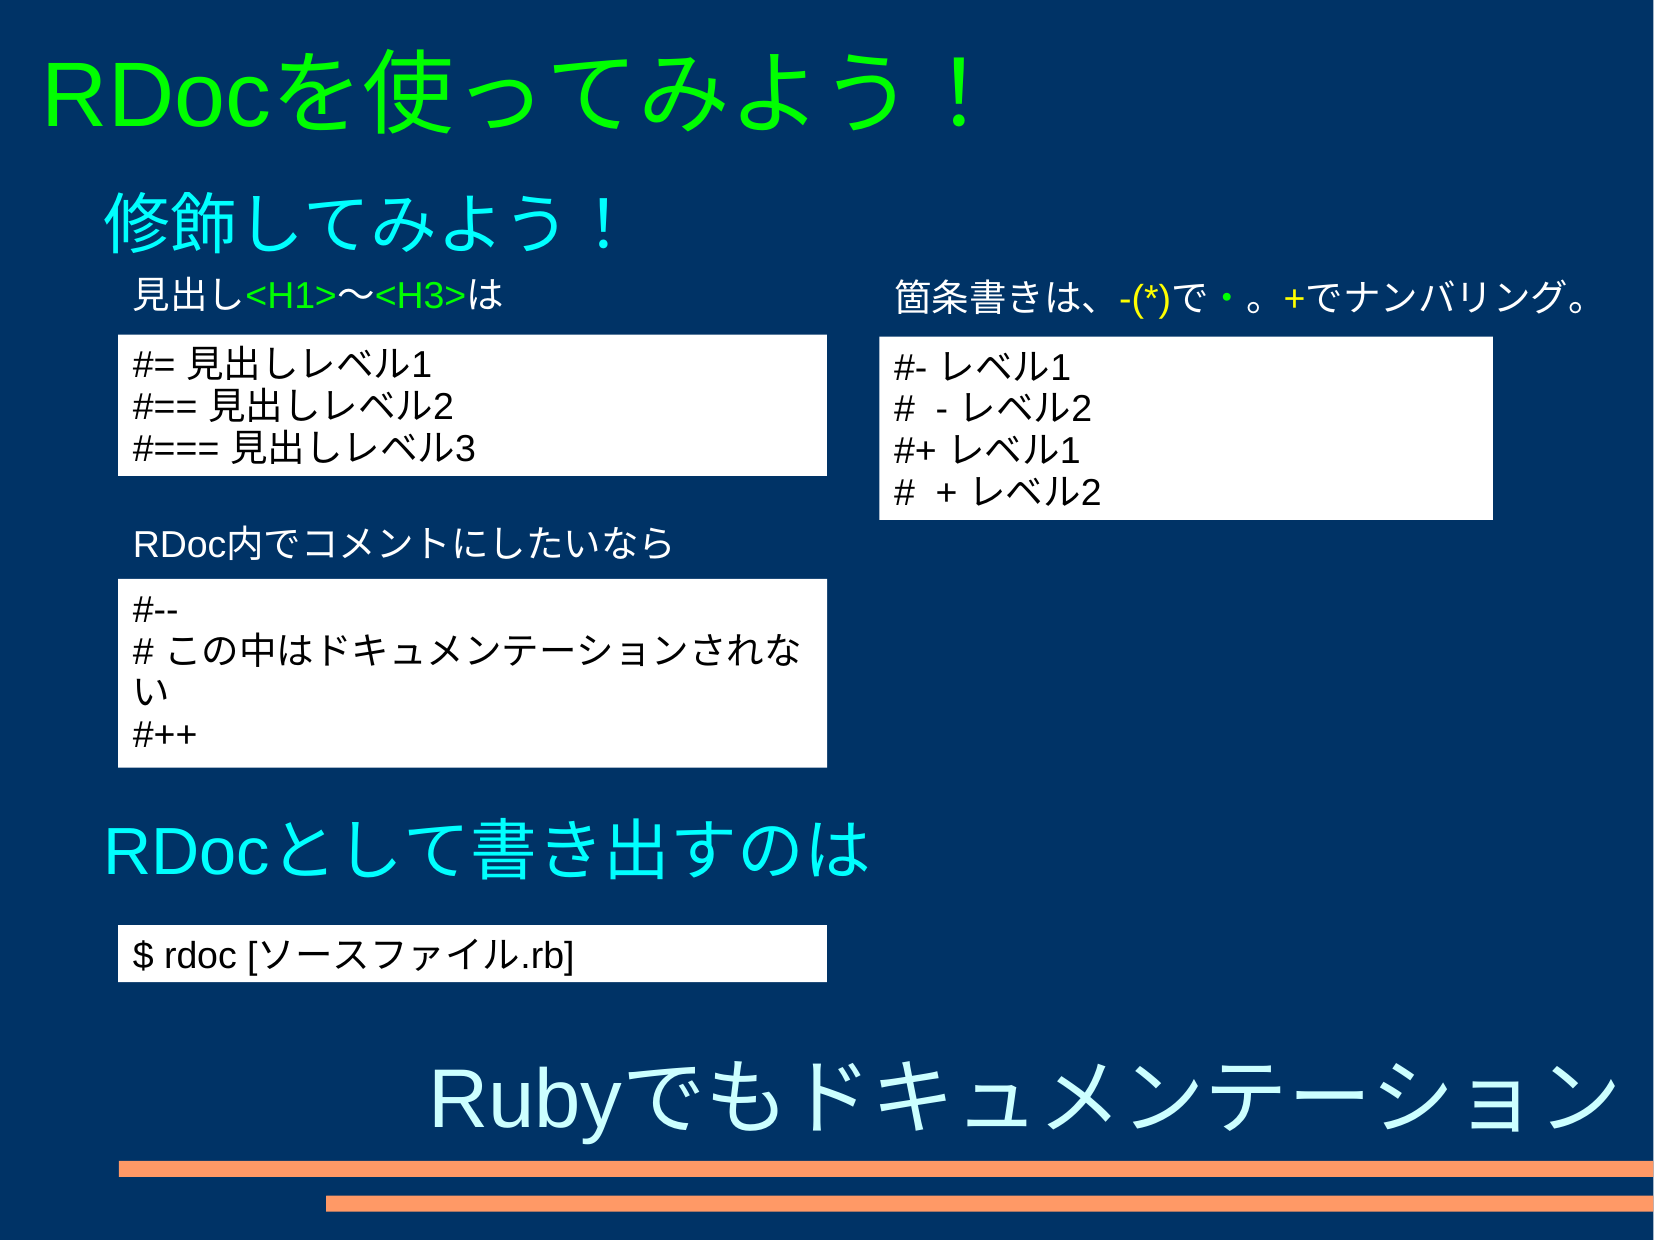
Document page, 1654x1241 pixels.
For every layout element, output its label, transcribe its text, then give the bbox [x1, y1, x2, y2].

text_box 修飾してみよう！ [88, 177, 1064, 259]
text_box RDocとして書き出すのは [88, 803, 1063, 893]
text_box Rubyでもドキュメンテーション [413, 1040, 1647, 1232]
text_box 箇条書きは、-(*)で・。+でナンバリング。 [879, 267, 1625, 325]
text_box #= 見出しレベル1 #== 見出しレベル2 #=== 見出しレベル3 [118, 334, 827, 476]
text_box 見出し<H1>～<H3>は [118, 265, 680, 323]
text_box $ rdoc [ソースファイル.rb] [118, 925, 827, 983]
text_box #- レベル1 # - レベル2 #+ レベル1 # + レベル2 [879, 336, 1493, 520]
text_box RDocを使ってみよう！ [27, 30, 1654, 149]
text_box #-- # この中はドキュメンテーションされない #++ [118, 578, 828, 768]
text_box RDoc内でコメントにしたいなら [118, 513, 768, 571]
